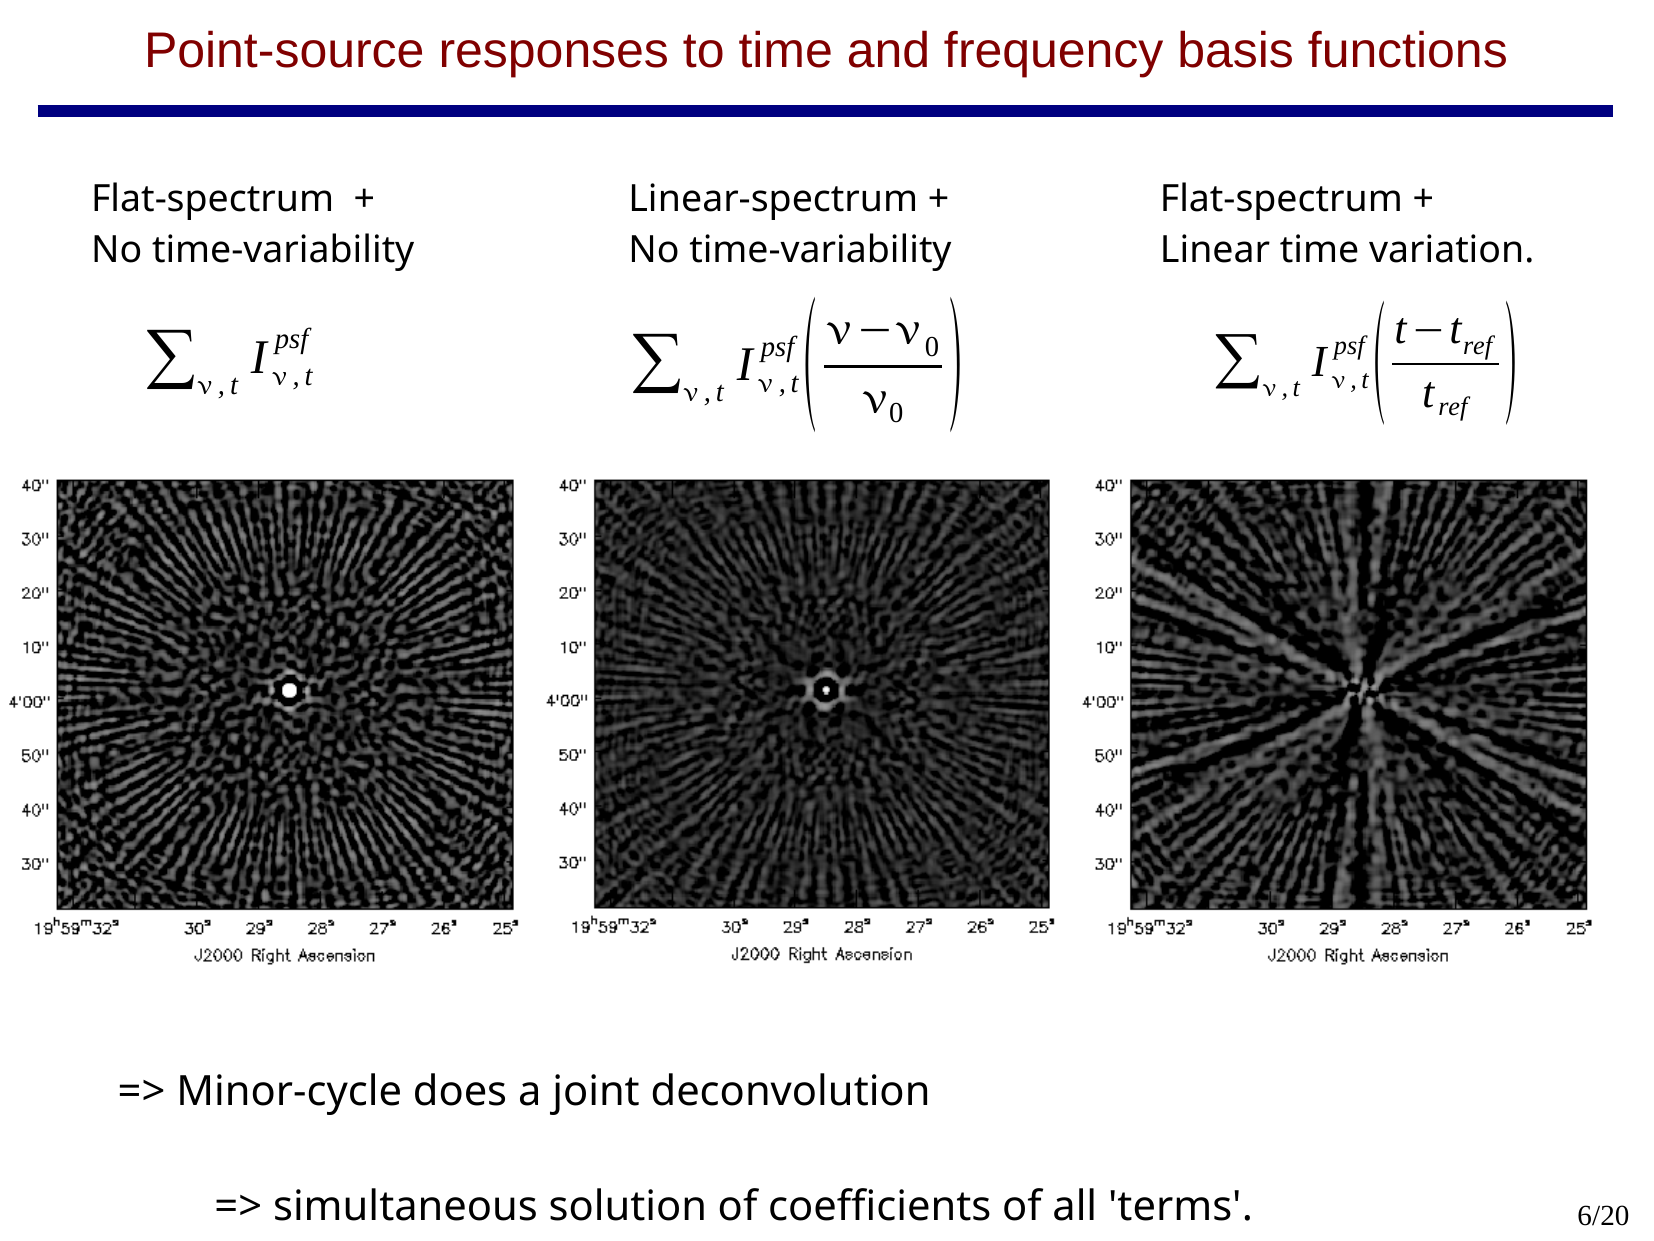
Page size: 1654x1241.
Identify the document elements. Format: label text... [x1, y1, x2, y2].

chart [131, 324, 323, 402]
title Point-source responses to time and frequency basis functions [82, 21, 1571, 80]
text_box => Minor-cycle does a joint deconvolution => simultaneous solution of coefficients of all 'terms'. [102, 1053, 1522, 1221]
text_box Flat-spectrum + No time-variability [76, 164, 512, 270]
chart [1202, 299, 1529, 429]
text_box Linear-spectrum + No time-variability [613, 164, 1049, 270]
text_box Flat-spectrum + Linear time variation. [1145, 164, 1598, 270]
picture [8, 444, 1619, 989]
chart [617, 295, 974, 437]
